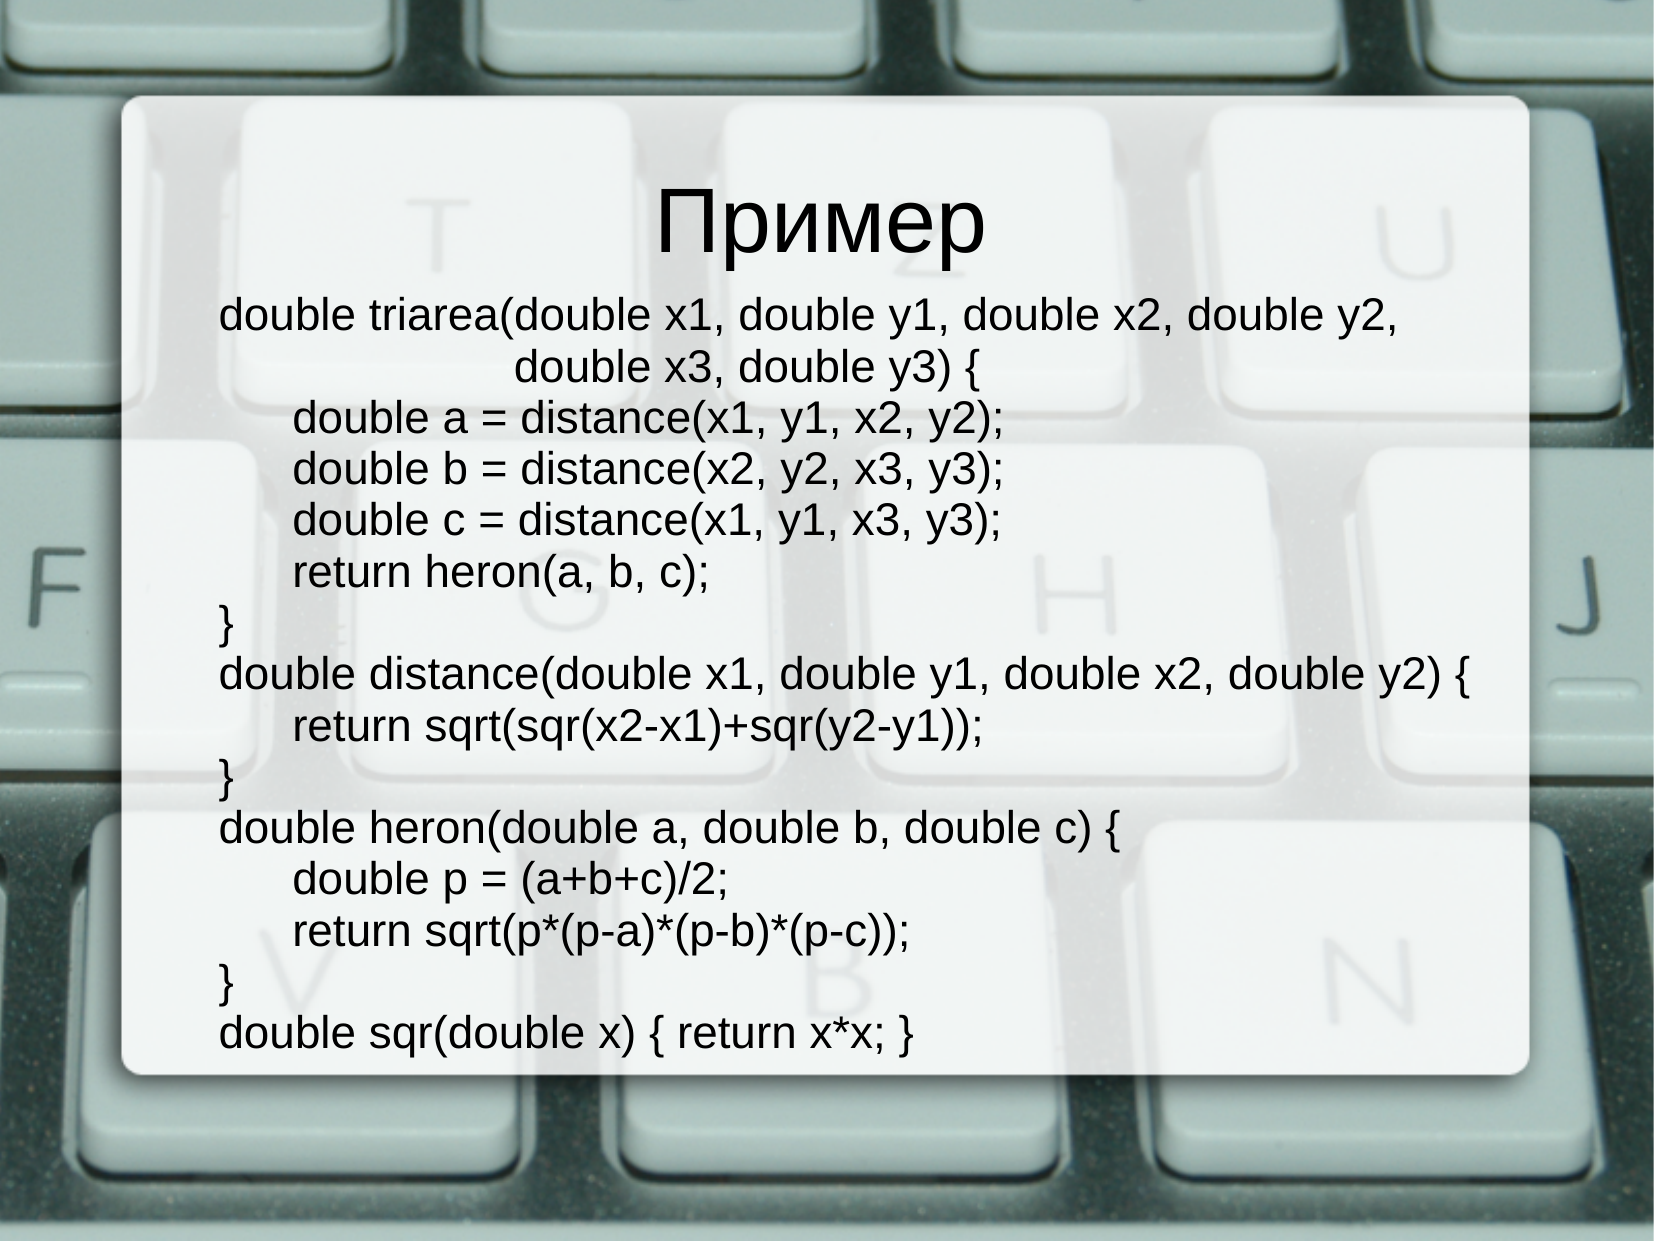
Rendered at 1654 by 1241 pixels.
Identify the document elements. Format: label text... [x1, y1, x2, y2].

picture [0, 0, 1654, 1241]
title Пример [135, 117, 1506, 325]
list double triarea(double x1, double y1, double x2, double y2, double x3, double y3) { double a = distance(x1, y1, x2, y2); double b = distance(x2, y2, x3, y3); double c = distance(x1, y1, x3, y3); return heron(a, b, c); } double distance(double x1, double y1, double x2, double y2) { return sqrt(sqr(x2-x1)+sqr(y2-y1)); } double heron(double a, double b, double c) { double p = (a+b+c)/2; return sqrt(p*(p-a)*(p-b)*(p-c)); } double sqr(double x) { return x*x; } [147, 289, 1506, 1059]
